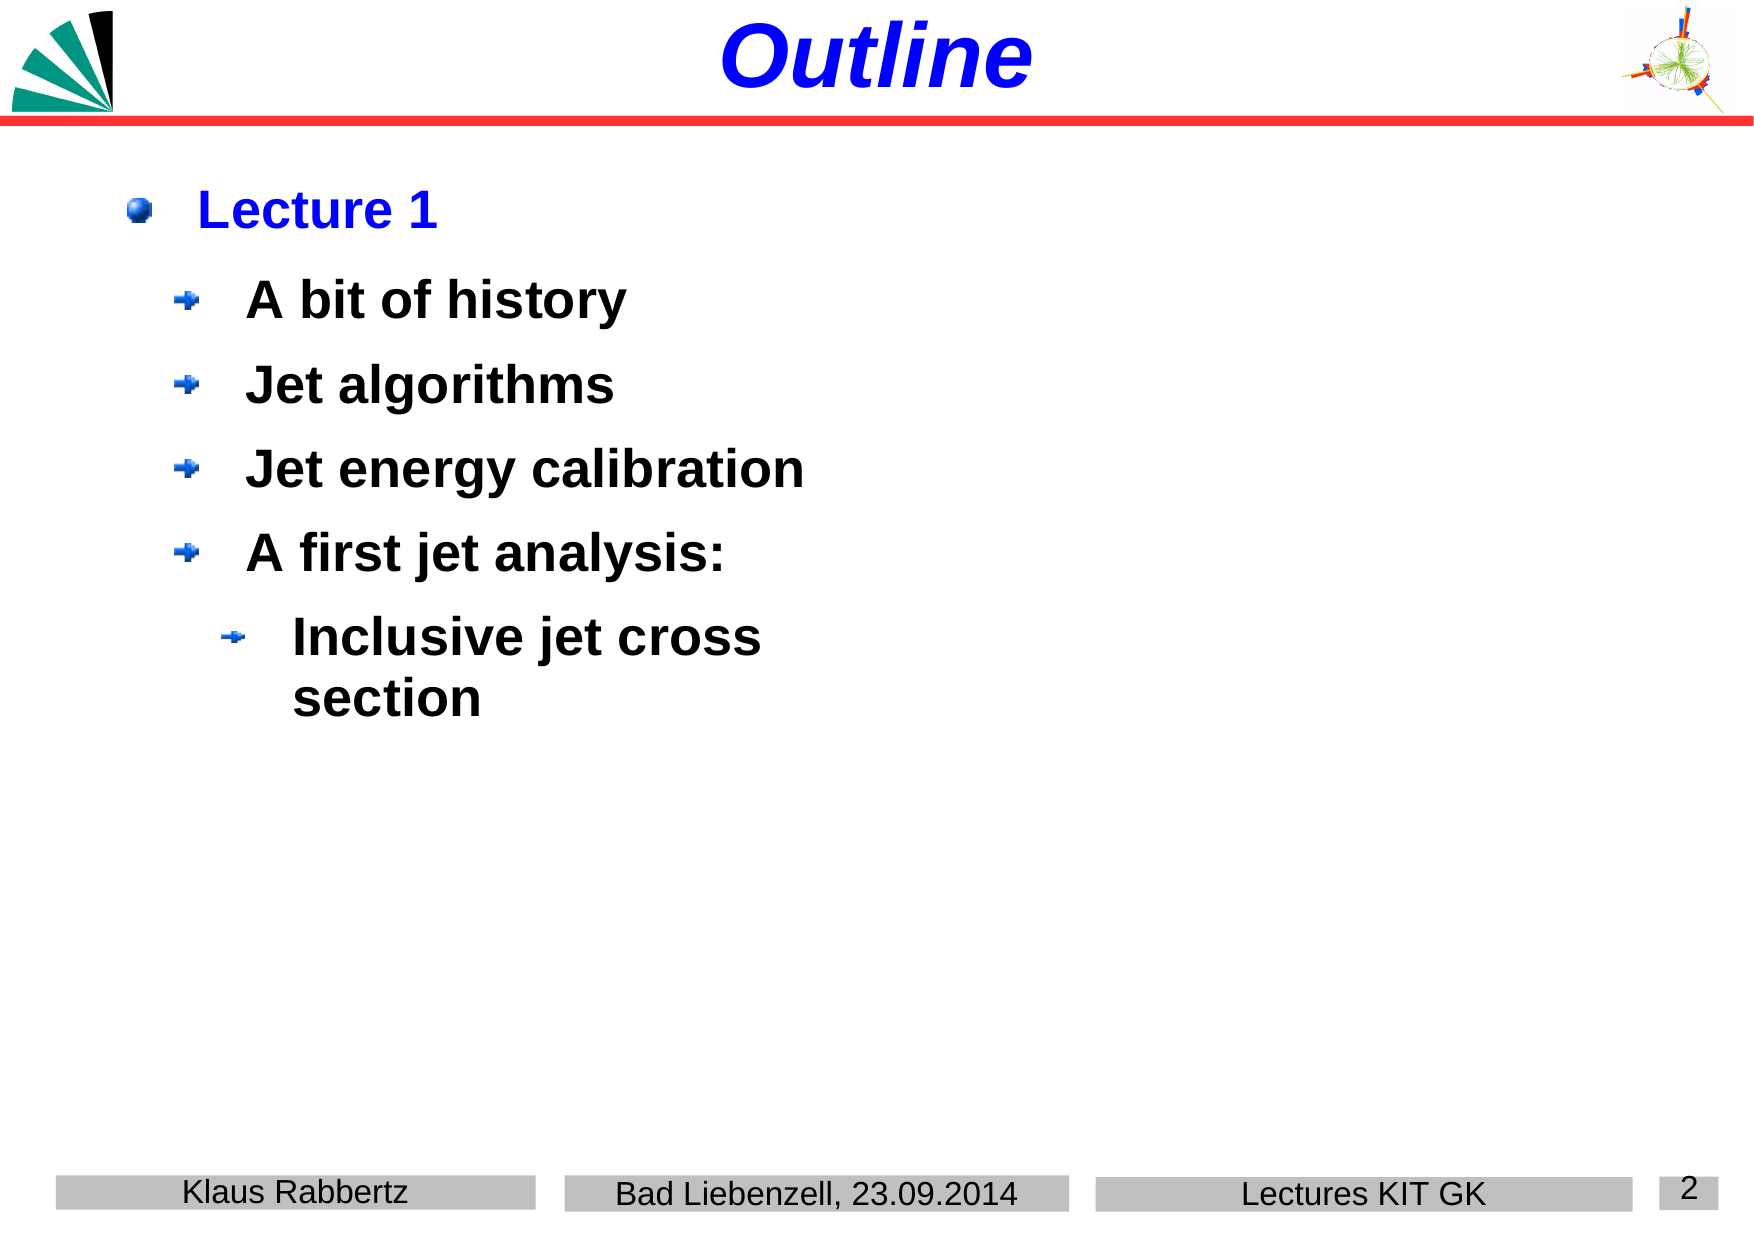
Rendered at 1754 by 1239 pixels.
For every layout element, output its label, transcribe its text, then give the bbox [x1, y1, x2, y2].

title Outline [153, 0, 1600, 113]
picture [1622, 5, 1738, 113]
picture [12, 11, 113, 113]
list Lecture 1 A bit of history Jet algorithms Jet energy calibration A first jet analysis: Inclusive jet cross section [115, 179, 846, 1062]
